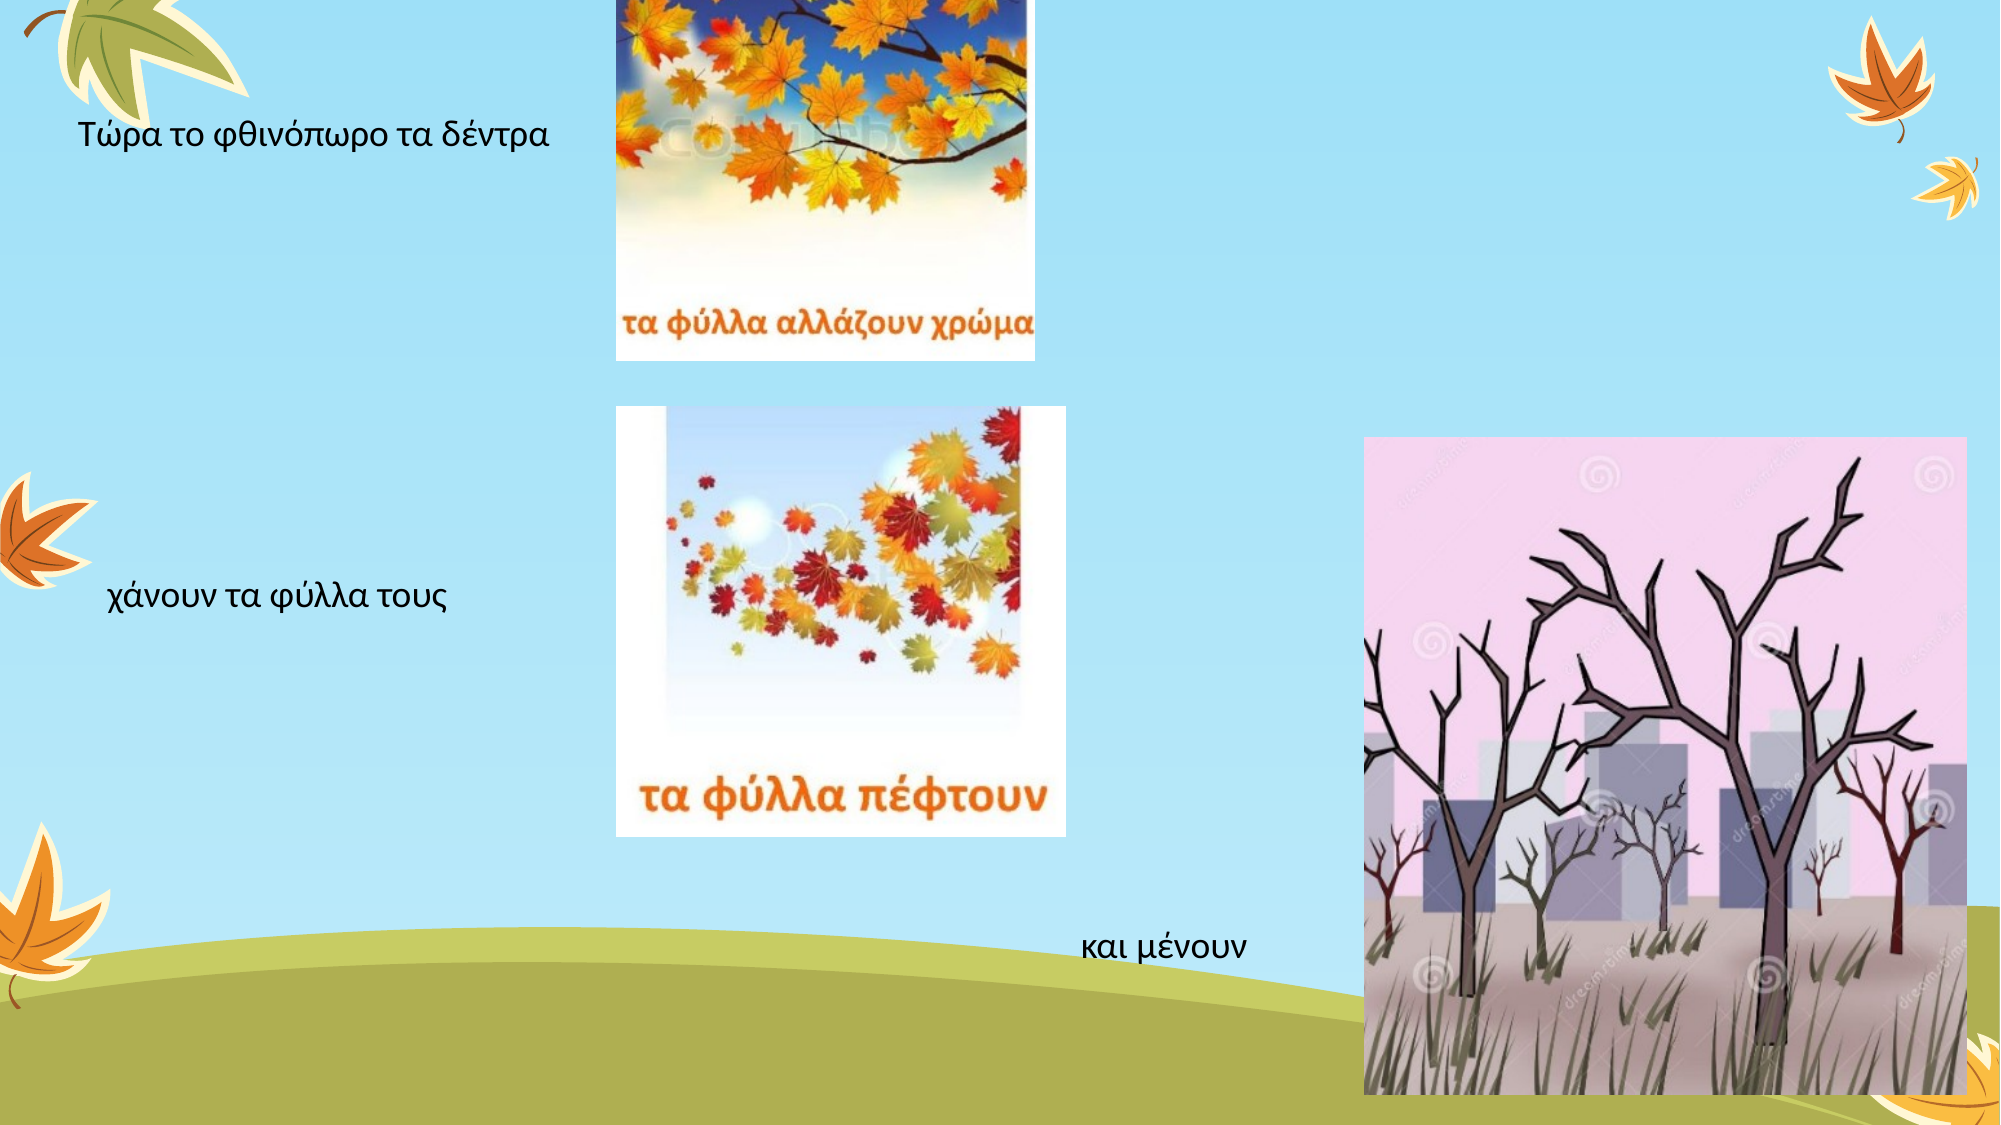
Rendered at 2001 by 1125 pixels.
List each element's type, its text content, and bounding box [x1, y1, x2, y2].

text_box χάνουν τα φύλλα τους [92, 562, 543, 624]
text_box και μένουν [1065, 913, 1312, 975]
picture [616, 406, 1066, 837]
picture [616, 0, 1035, 361]
picture [1364, 437, 1967, 1095]
text_box Τώρα το φθινόπωρο τα δέντρα [62, 101, 616, 163]
